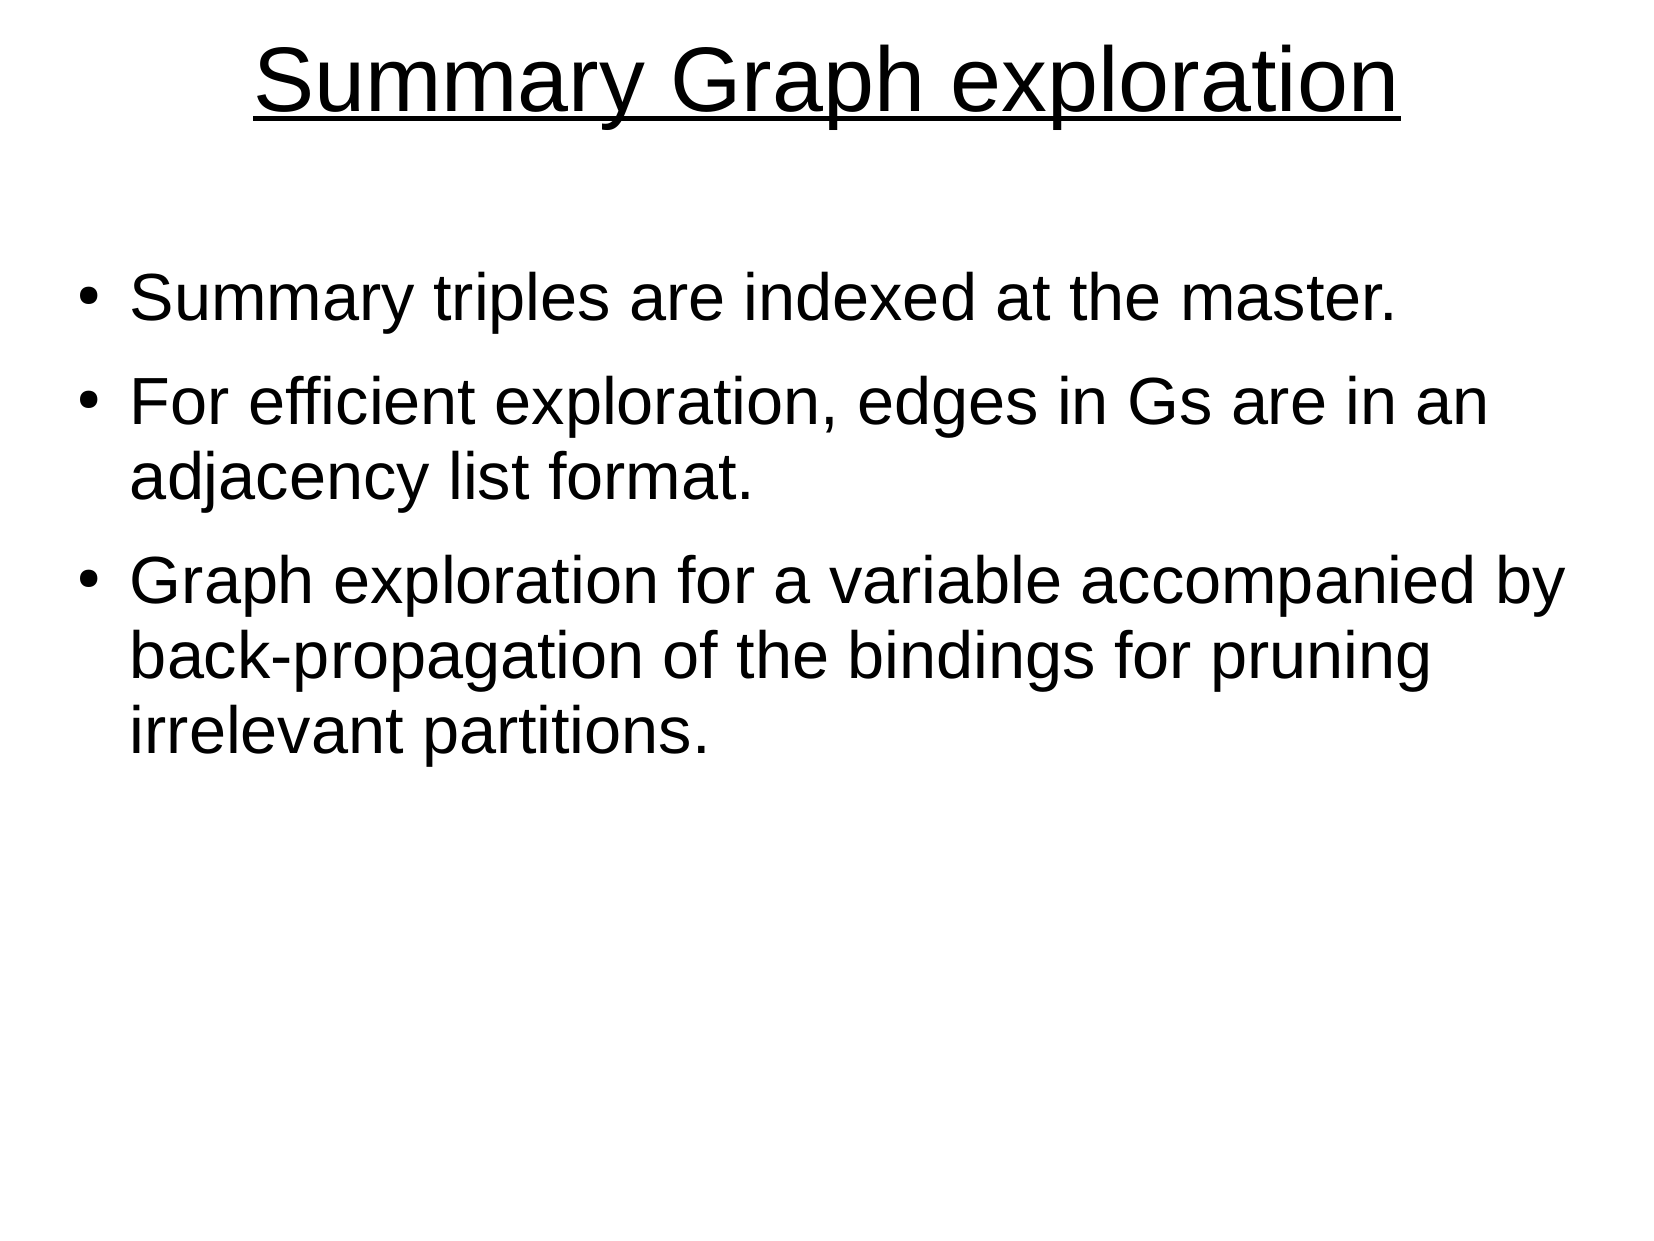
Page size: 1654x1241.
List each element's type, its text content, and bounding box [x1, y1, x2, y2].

title Summary Graph exploration [0, 5, 1654, 154]
list Summary triples are indexed at the master. For efficient exploration, edges in Gs are in an adjacency list format. Graph exploration for a variable accompanied by back-propagation of the bindings for pruning irrelevant partitions. [59, 259, 1607, 1182]
